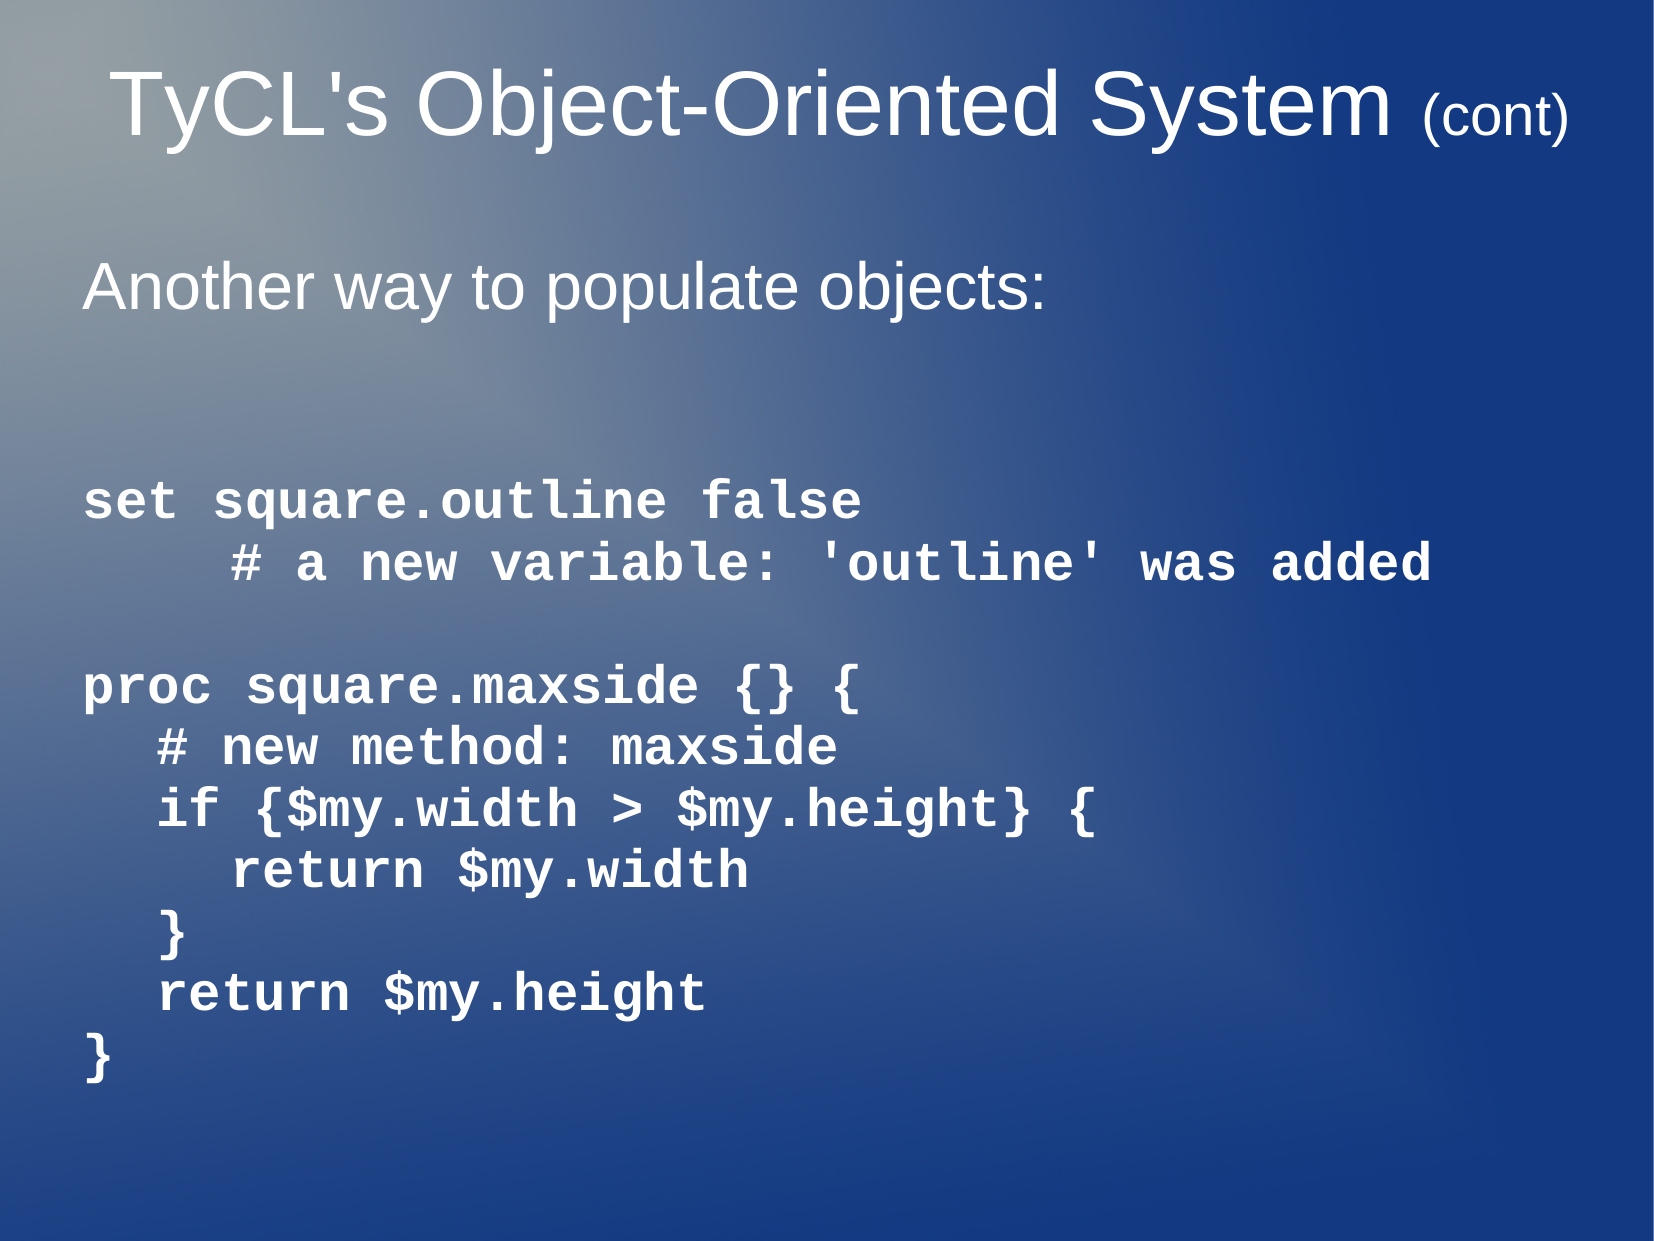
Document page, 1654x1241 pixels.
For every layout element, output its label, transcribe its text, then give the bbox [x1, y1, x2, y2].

picture [0, 0, 1654, 1241]
subtitle Another way to populate objects: set square.outline false # a new variable: 'outline' was added proc square.maxside {} { # new method: maxside if {$my.width > $my.height} { return $my.width } return $my.height } [82, 187, 1571, 1212]
title TyCL's Object-Oriented System (cont) [82, 52, 1571, 155]
